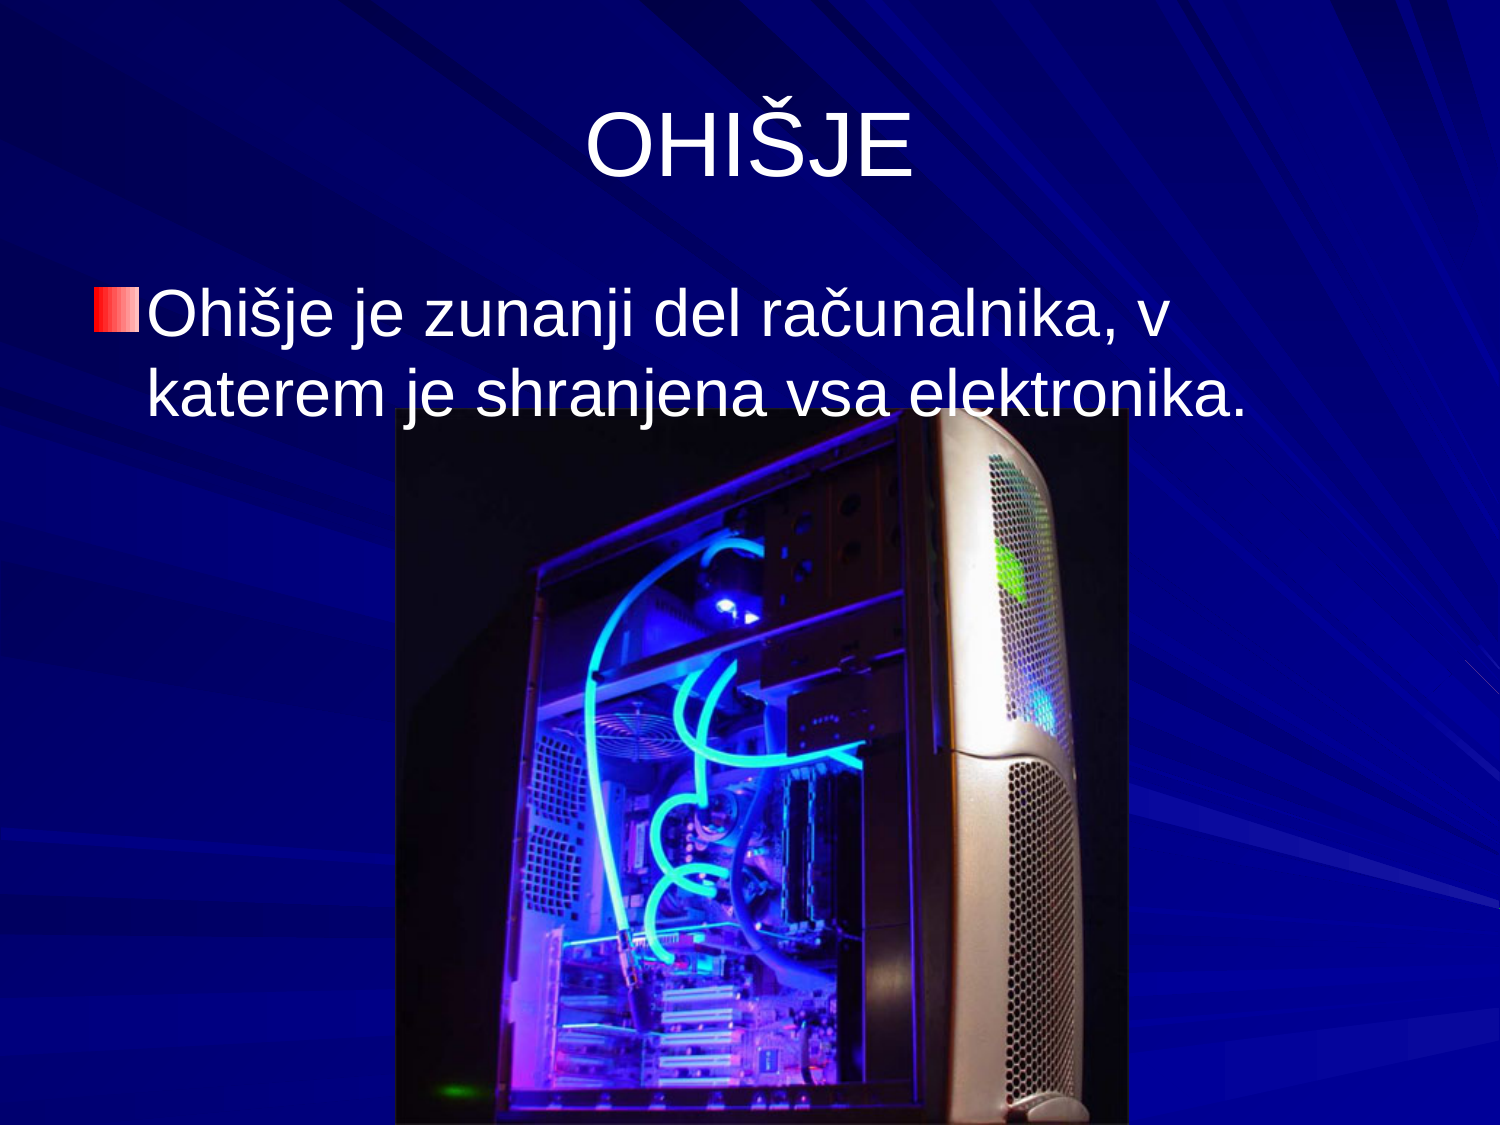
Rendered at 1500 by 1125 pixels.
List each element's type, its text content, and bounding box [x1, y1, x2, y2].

list Ohišje je zunanji del računalnika, v katerem je shranjena vsa elektronika. [75, 262, 1425, 1006]
title OHIŠJE [75, 45, 1425, 234]
picture [395, 1006, 1129, 1125]
